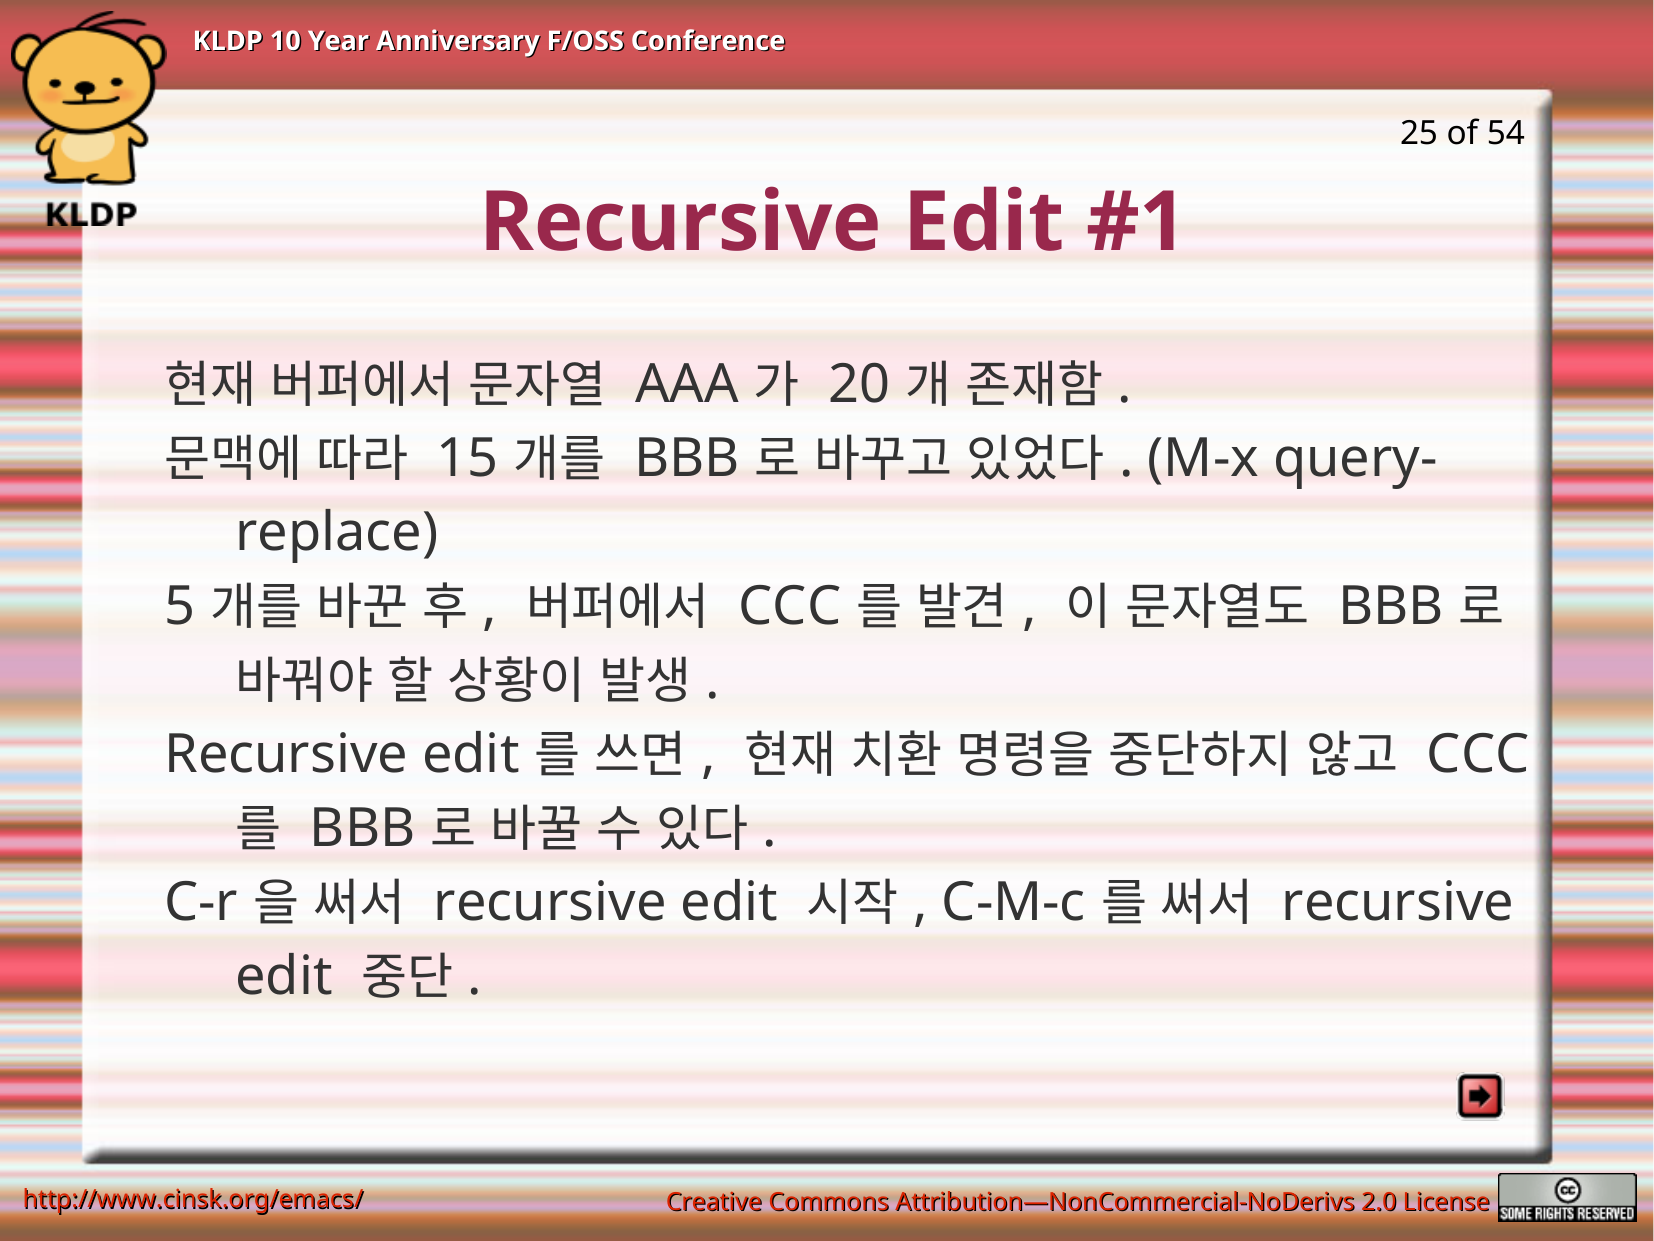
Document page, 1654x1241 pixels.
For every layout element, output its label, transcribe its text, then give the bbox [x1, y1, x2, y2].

picture [0, 0, 1654, 1241]
list 현재 버퍼에서 문자열 AAA가 20개 존재함. 문맥에 따라 15개를 BBB로 바꾸고 있었다. (M-x query-replace) 5개를 바꾼 후, 버퍼에서 CCC를 발견, 이 문자열도 BBB로 바꿔야 할 상황이 발생. Recursive edit를 쓰면, 현재 치환 명령을 중단하지 않고 CCC를 BBB로 바꿀 수 있다. C-r을 써서 recursive edit 시작, C-M-c를 써서 recursive edit 중단. [152, 344, 1534, 1127]
title Recursive Edit #1 [121, 114, 1534, 322]
